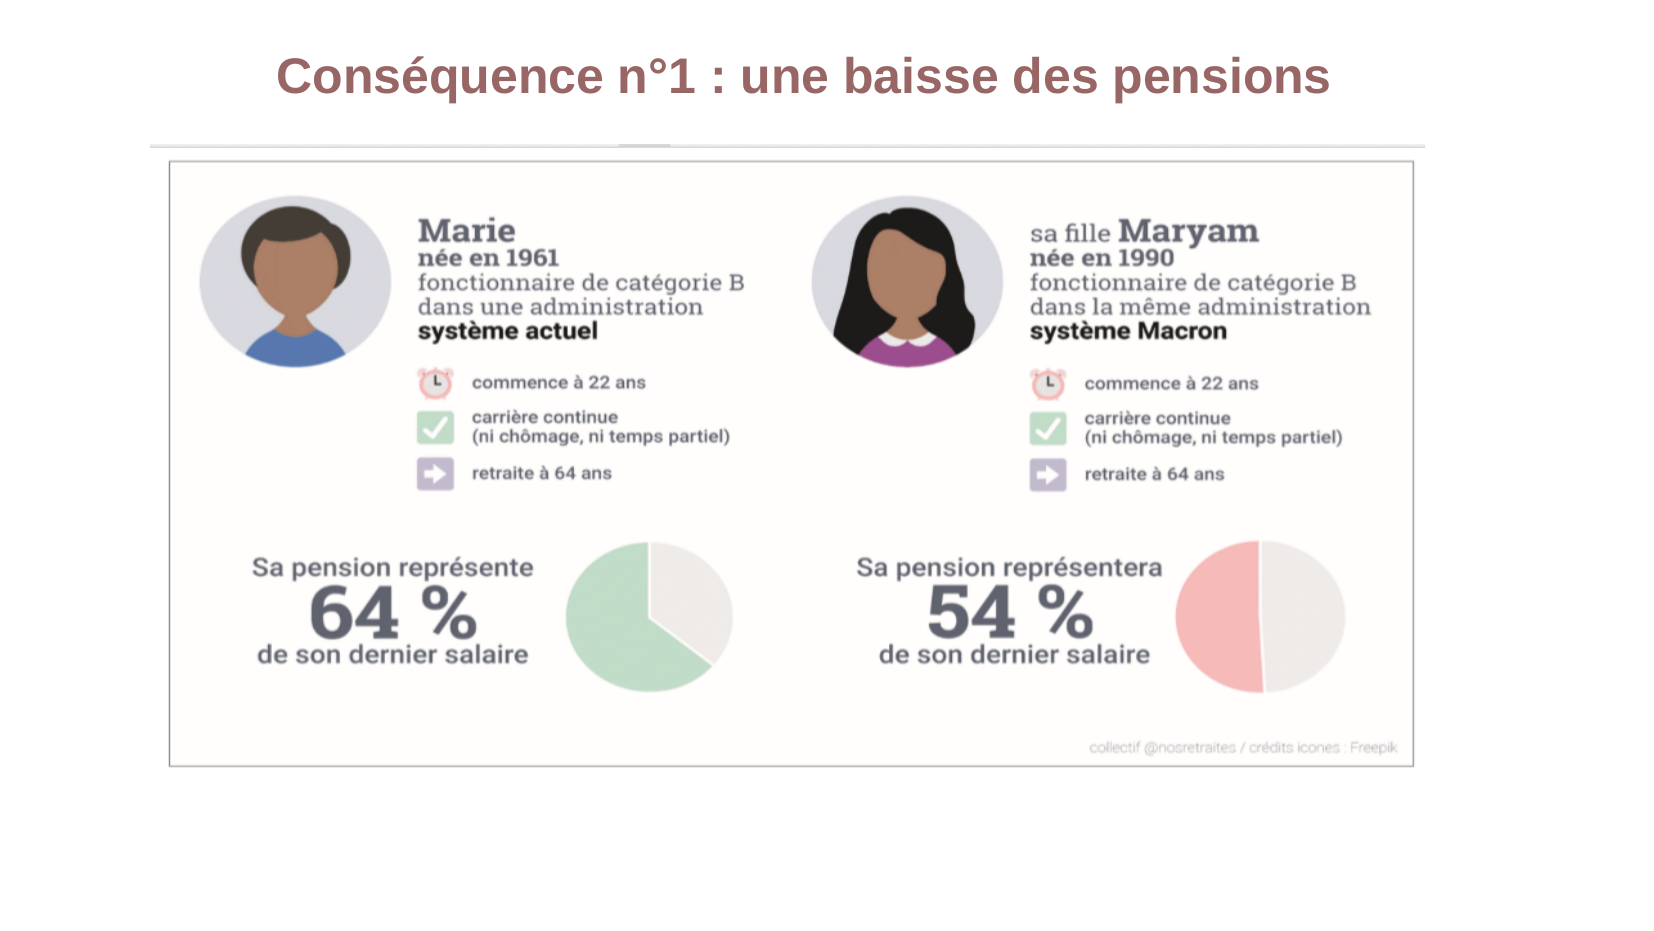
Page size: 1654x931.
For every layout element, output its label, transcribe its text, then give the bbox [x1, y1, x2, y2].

title Conséquence n°1 : une baisse des pensions [0, 30, 1636, 124]
picture [150, 144, 1426, 780]
